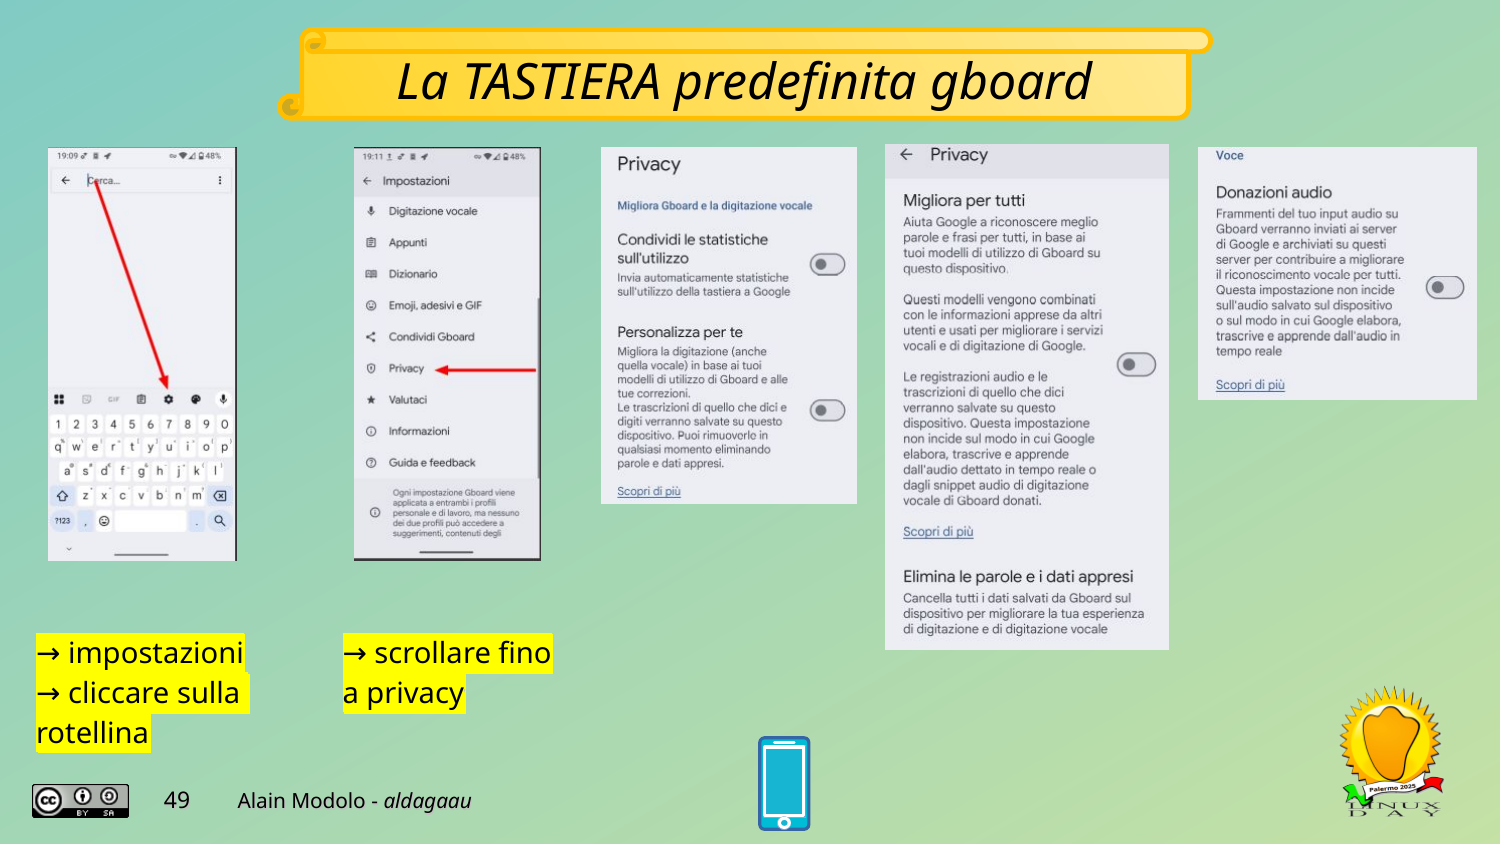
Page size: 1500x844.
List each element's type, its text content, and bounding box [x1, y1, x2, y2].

picture [1233, 670, 1500, 844]
picture [32, 784, 129, 818]
picture [601, 147, 857, 504]
picture [885, 144, 1169, 650]
text_box [759, 737, 809, 830]
picture [1198, 147, 1477, 400]
text_box La TASTIERA predefinita gboard [291, 29, 1211, 119]
picture [354, 147, 541, 562]
picture [48, 147, 237, 562]
